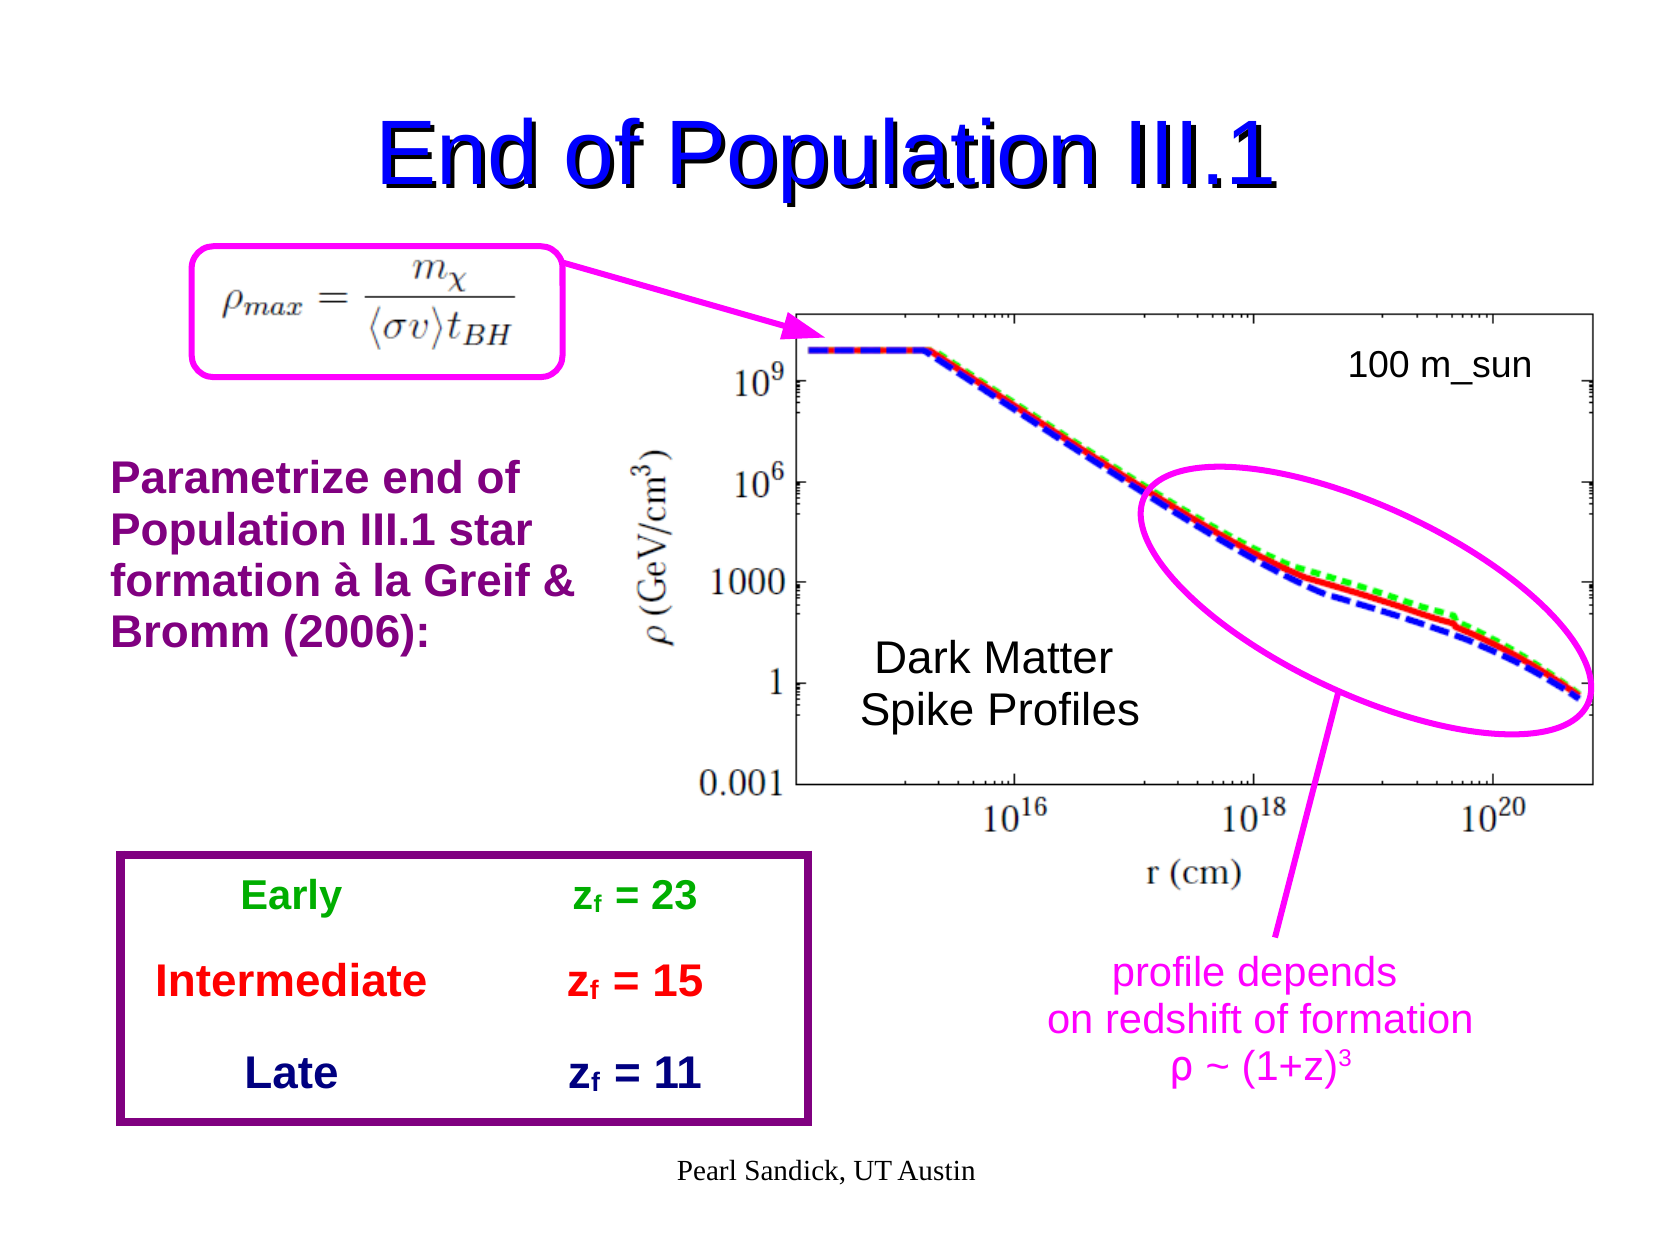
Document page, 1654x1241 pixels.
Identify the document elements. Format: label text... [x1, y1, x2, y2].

text_box [191, 246, 563, 378]
table_cell Late [125, 1024, 462, 1118]
picture [221, 257, 520, 353]
table_cell zf = 11 [462, 1024, 804, 1118]
picture [623, 307, 1600, 893]
text_box 100 m_sun [1332, 335, 1565, 403]
table_header zf = 23 [462, 859, 804, 936]
list Parametrize end of Population III.1 star formation à la Greif & Bromm (2006): [39, 452, 623, 740]
table_cell Intermediate [125, 936, 462, 1024]
text_box profile depends on redshift of formation ρ ~ (1+z)3 [1032, 941, 1490, 1114]
title End of Population III.1 [82, 49, 1571, 257]
picture [1144, 470, 1588, 731]
table_cell zf = 15 [462, 936, 804, 1024]
table_header Early [125, 859, 462, 936]
text_box Dark Matter Spike Profiles [845, 624, 1155, 754]
